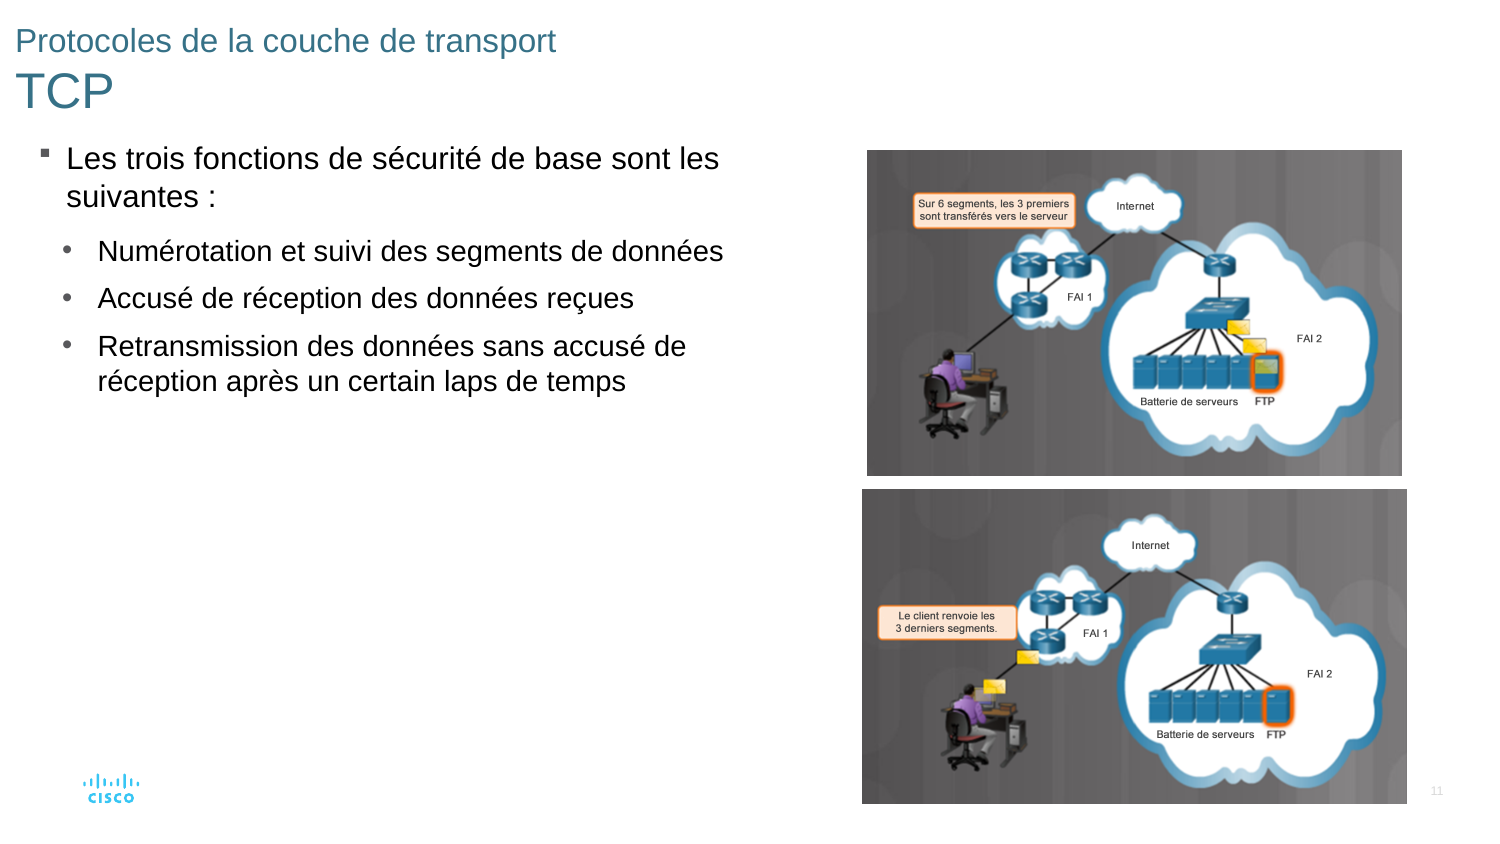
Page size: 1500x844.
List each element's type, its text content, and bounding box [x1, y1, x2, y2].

title Protocoles de la couche de transport TCP [0, 6, 1500, 131]
picture [862, 489, 1407, 804]
list Les trois fonctions de sécurité de base sont les suivantes : Numérotation et suivi des segments de données Accusé de réception des données reçues Retransmission des données sans accusé de réception après un certain laps de temps [23, 131, 758, 813]
picture [867, 150, 1402, 476]
